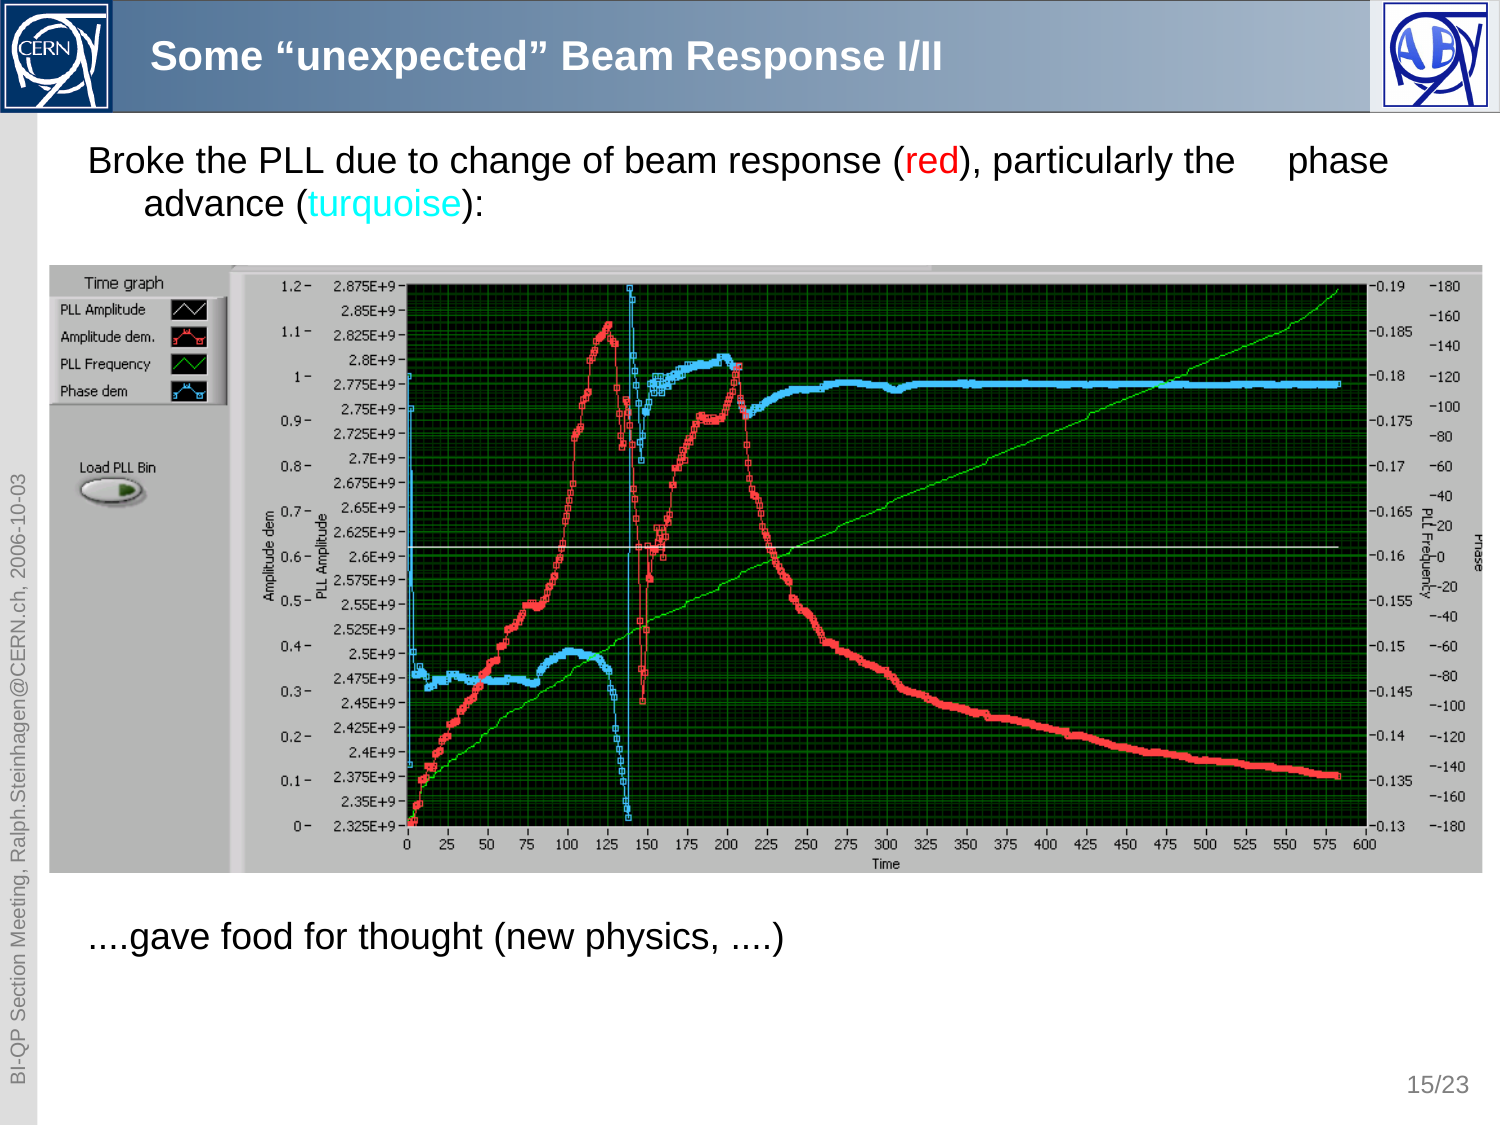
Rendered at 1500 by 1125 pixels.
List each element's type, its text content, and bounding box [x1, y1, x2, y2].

title Some “unexpected” Beam Response I/II [150, 0, 1201, 113]
list Broke the PLL due to change of beam response (red), particularly the phase advance (turquoise): ....gave food for thought (new physics, ....) [87, 137, 1438, 265]
picture [1382, 1, 1489, 108]
list Broke the PLL due to change of beam response (red), particularly the phase advance (turquoise): ....gave food for thought (new physics, ....) [87, 873, 1438, 1030]
picture [49, 265, 1483, 873]
picture [0, 0, 113, 113]
